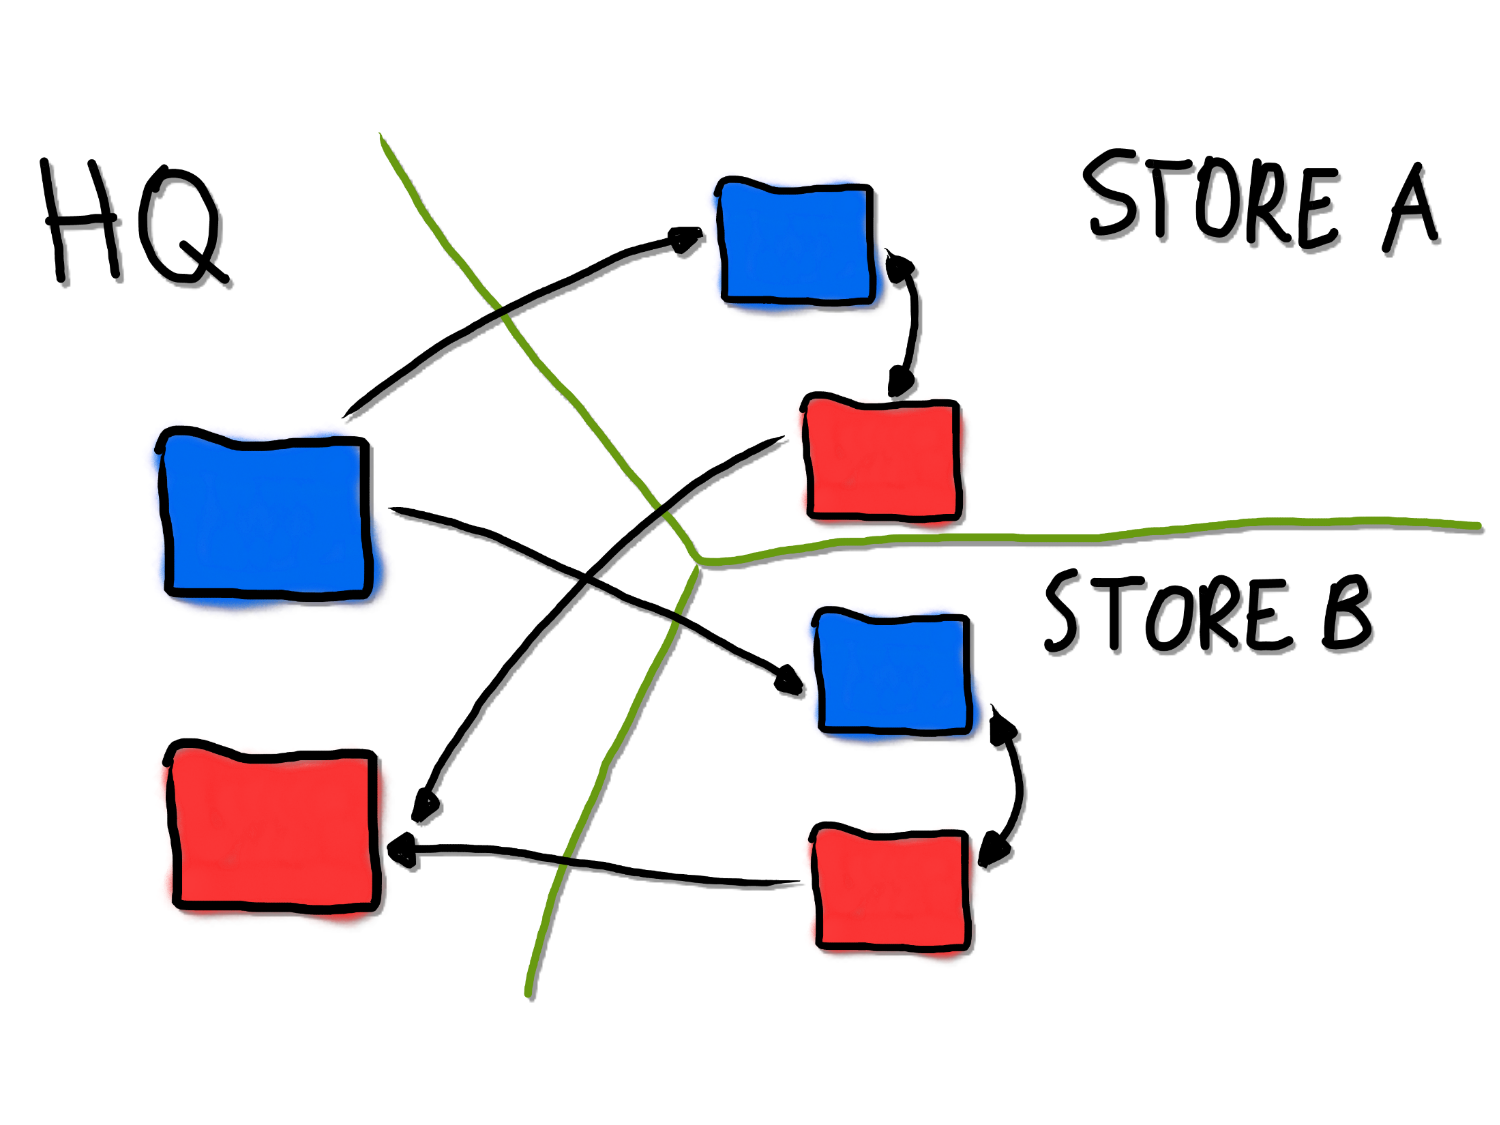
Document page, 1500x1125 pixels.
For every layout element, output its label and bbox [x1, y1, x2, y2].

picture [0, 123, 1500, 1001]
